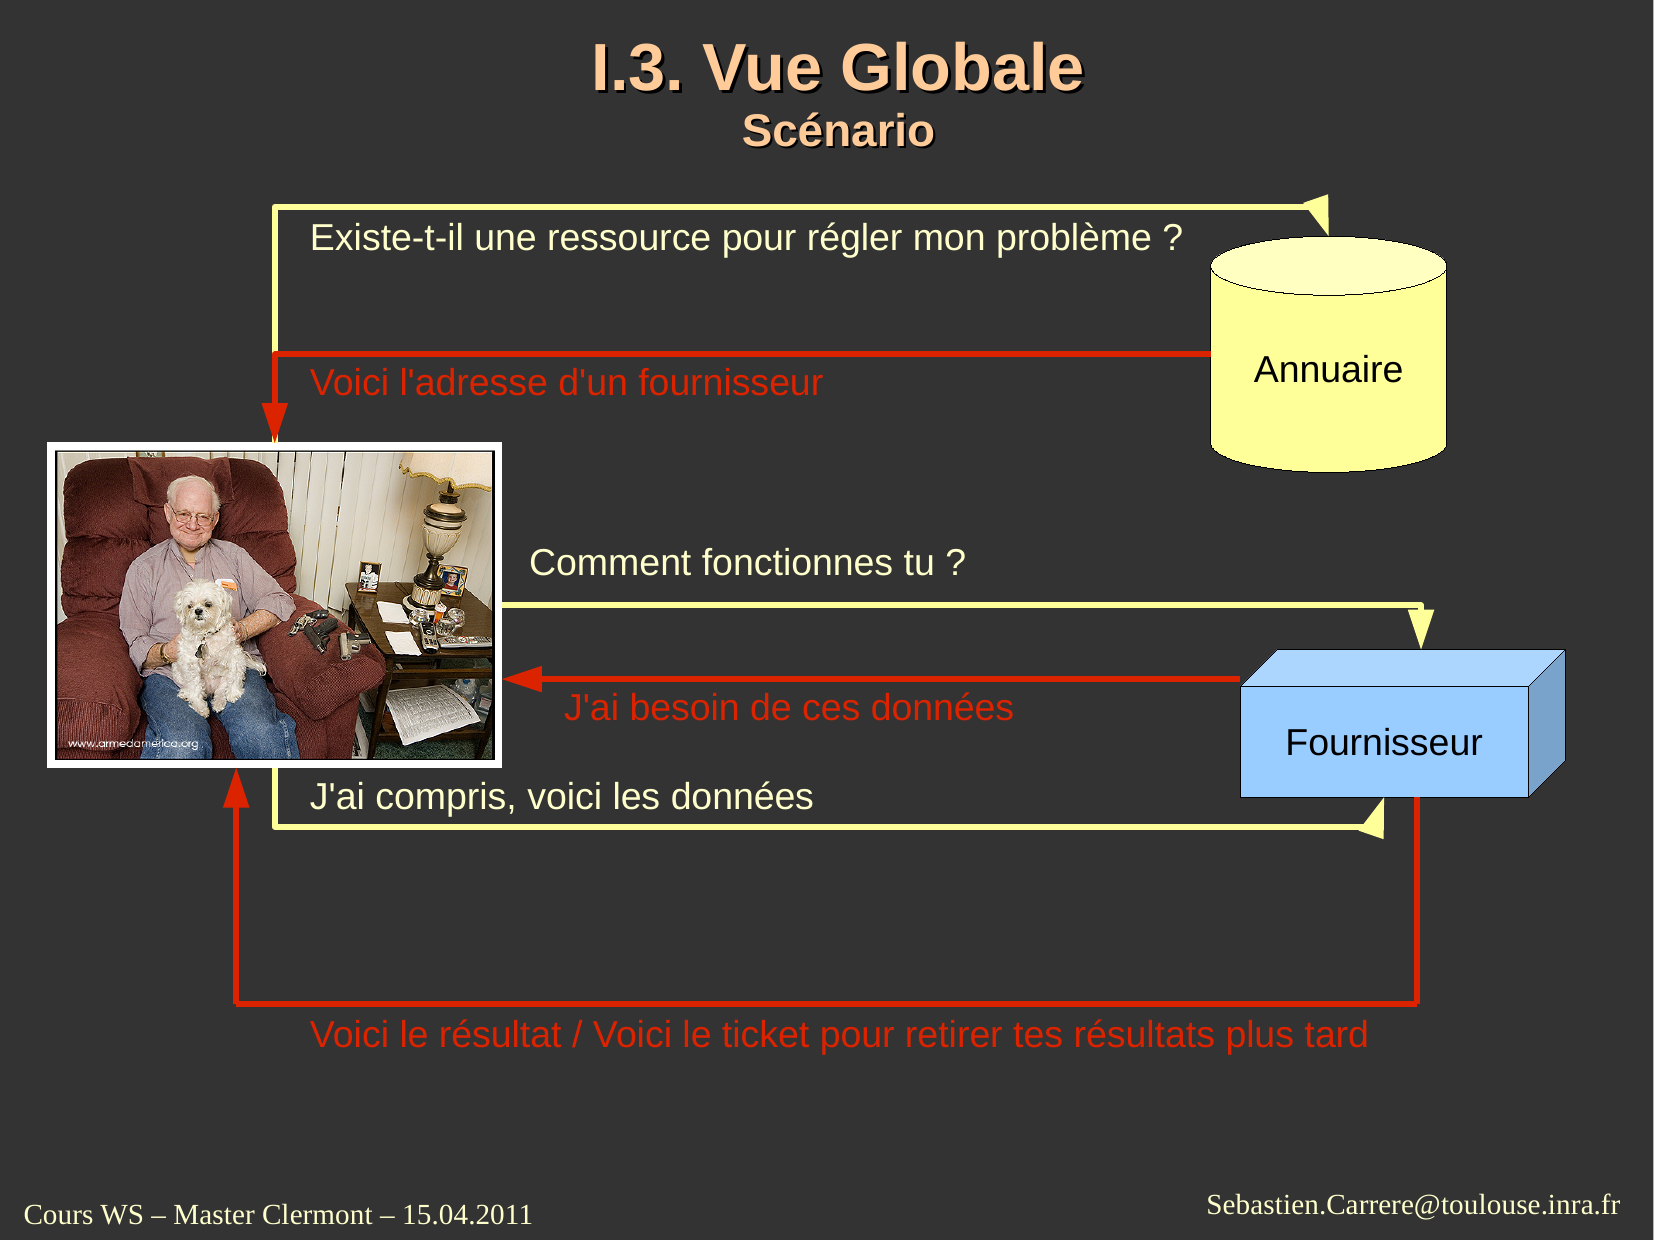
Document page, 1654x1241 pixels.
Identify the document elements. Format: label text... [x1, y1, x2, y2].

text_box Annuaire [1210, 268, 1447, 473]
text_box Voici le résultat / Voici le ticket pour retirer tes résultats plus tard [295, 1006, 1385, 1063]
text_box J'ai besoin de ces données [549, 679, 1030, 736]
text_box Comment fonctionnes tu ? [514, 533, 992, 591]
text_box J'ai compris, voici les données [295, 767, 840, 825]
title I.3. Vue Globale Scénario [82, 29, 1595, 158]
text_box Existe-t-il une ressource pour régler mon problème ? [295, 208, 1199, 266]
picture [47, 442, 502, 768]
text_box Voici l'adresse d'un fournisseur [295, 354, 839, 412]
text_box Fournisseur [1240, 687, 1528, 798]
